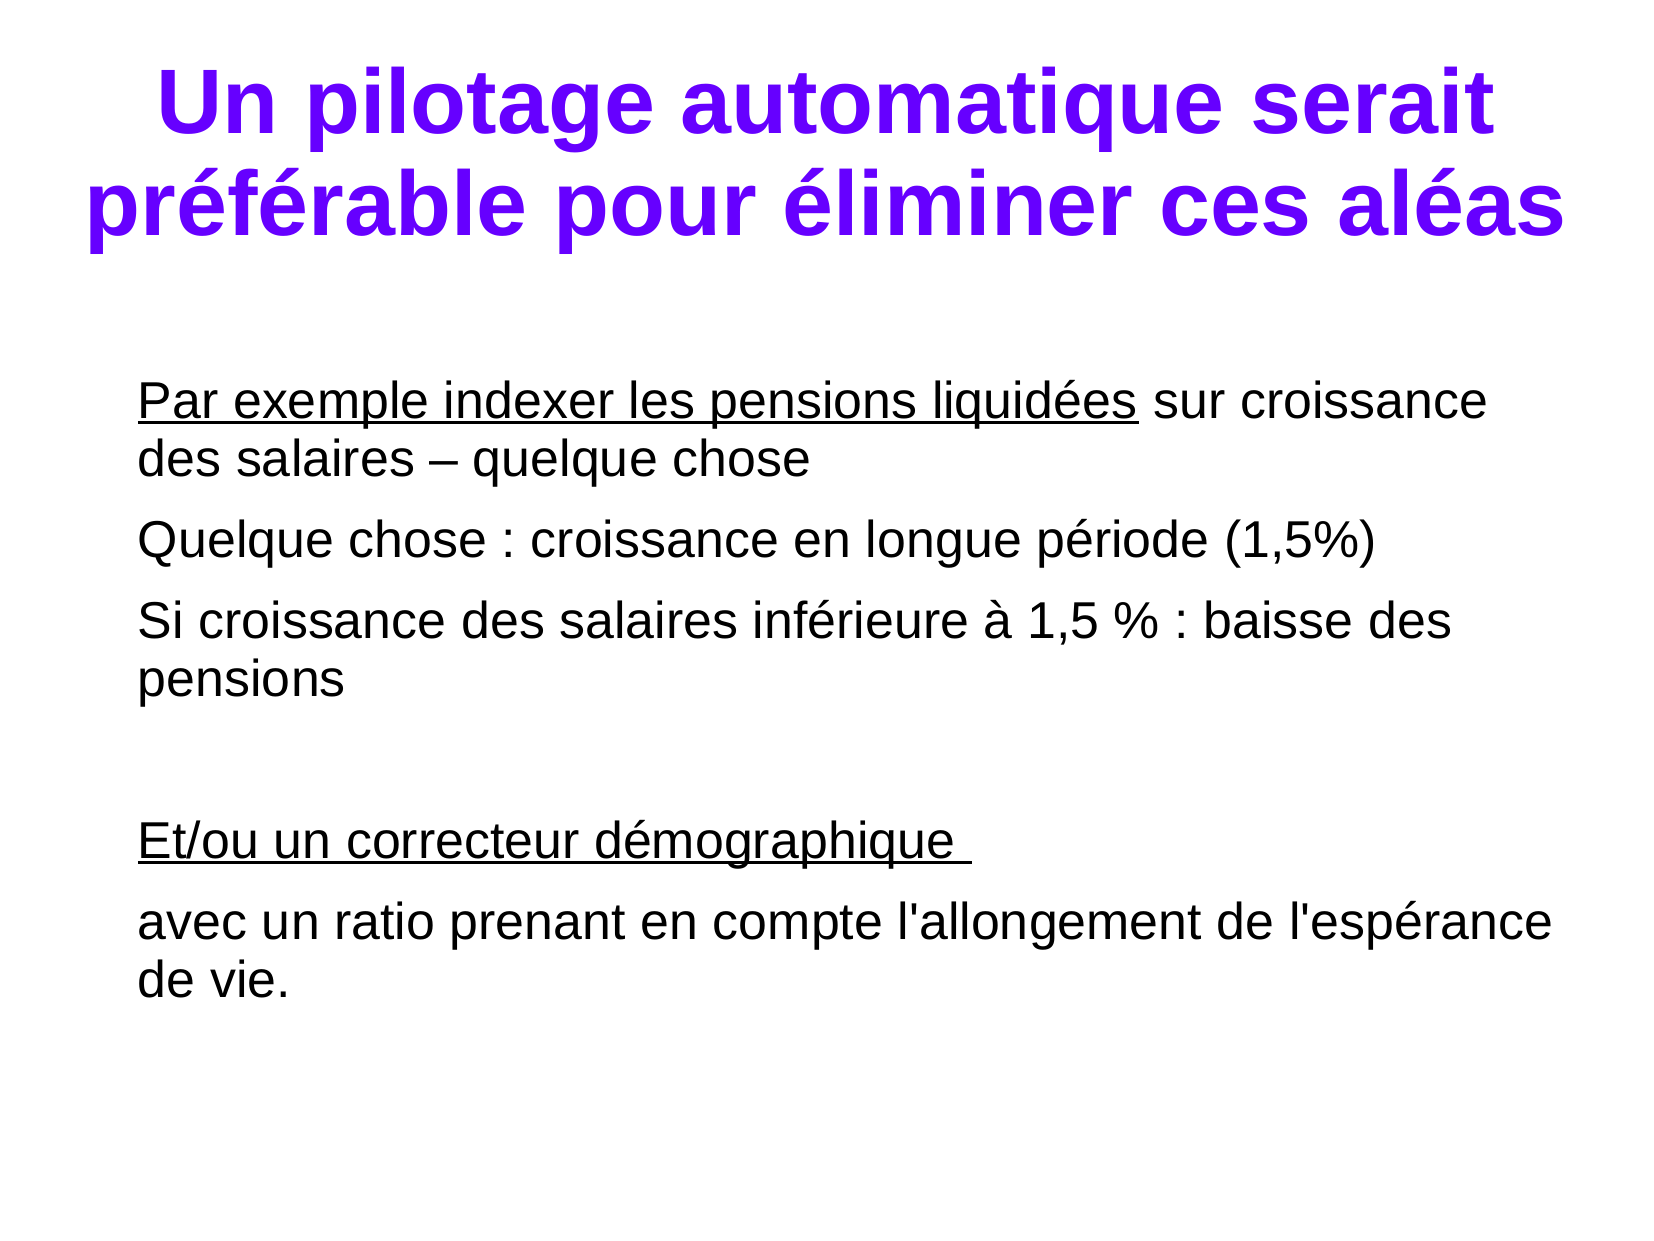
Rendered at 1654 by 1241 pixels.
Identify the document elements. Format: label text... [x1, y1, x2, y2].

list Par exemple indexer les pensions liquidées sur croissance des salaires – quelque chose Quelque chose : croissance en longue période (1,5%) Si croissance des salaires inférieure à 1,5 % : baisse des pensions Et/ou un correcteur démographique avec un ratio prenant en compte l'allongement de l'espérance de vie. [82, 290, 1571, 1010]
title Un pilotage automatique serait préférable pour éliminer ces aléas [82, 49, 1571, 257]
